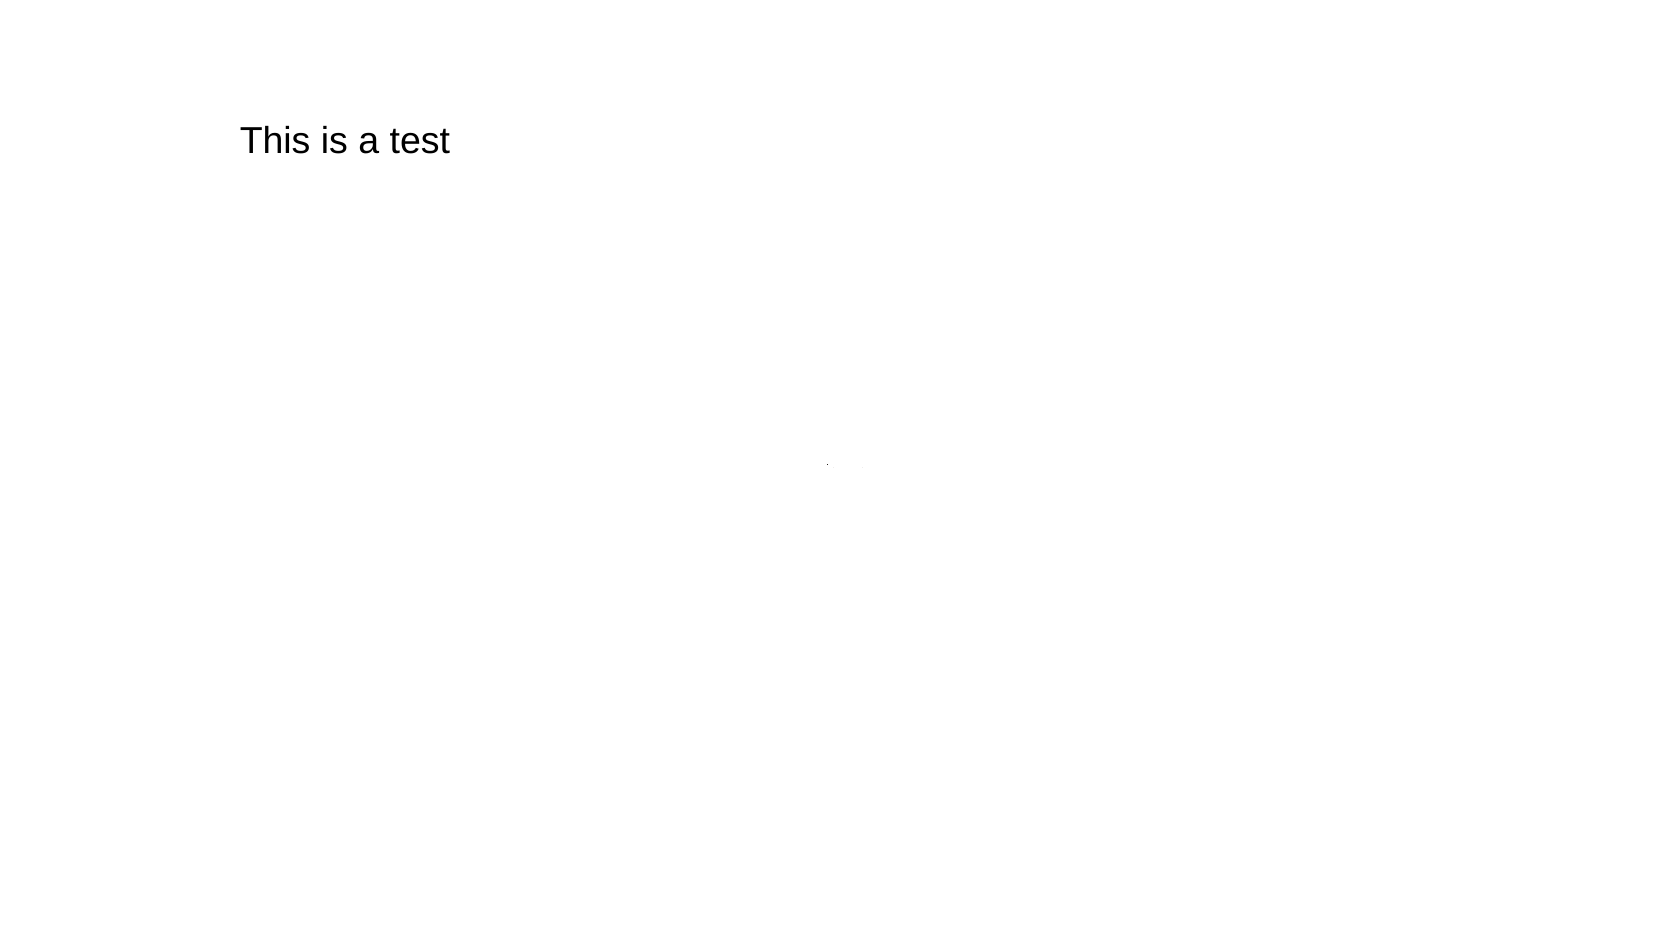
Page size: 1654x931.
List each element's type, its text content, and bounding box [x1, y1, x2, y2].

text_box This is a test [225, 112, 601, 212]
